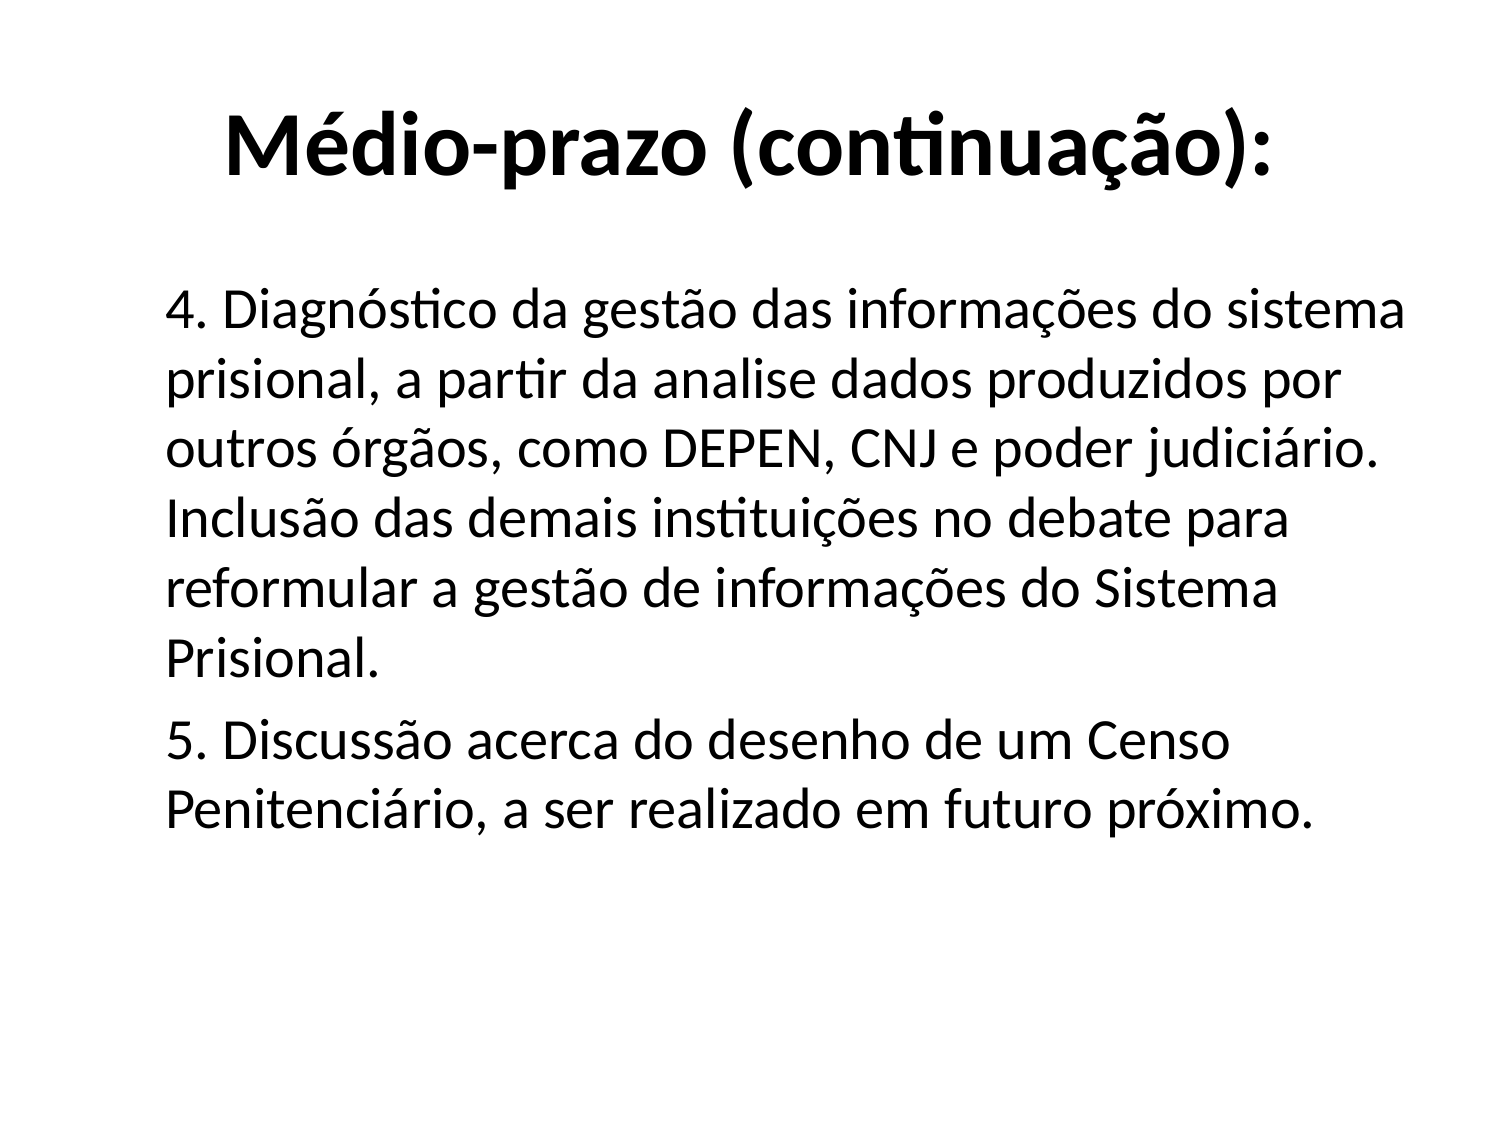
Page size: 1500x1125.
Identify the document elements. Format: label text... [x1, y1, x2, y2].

title Médio-prazo (continuação): [75, 45, 1425, 233]
list 4. Diagnóstico da gestão das informações do sistema prisional, a partir da analise dados produzidos por outros órgãos, como DEPEN, CNJ e poder judiciário. Inclusão das demais instituições no debate para reformular a gestão de informações do Sistema Prisional. 5. Discussão acerca do desenho de um Censo Penitenciário, a ser realizado em futuro próximo. [75, 262, 1425, 1005]
